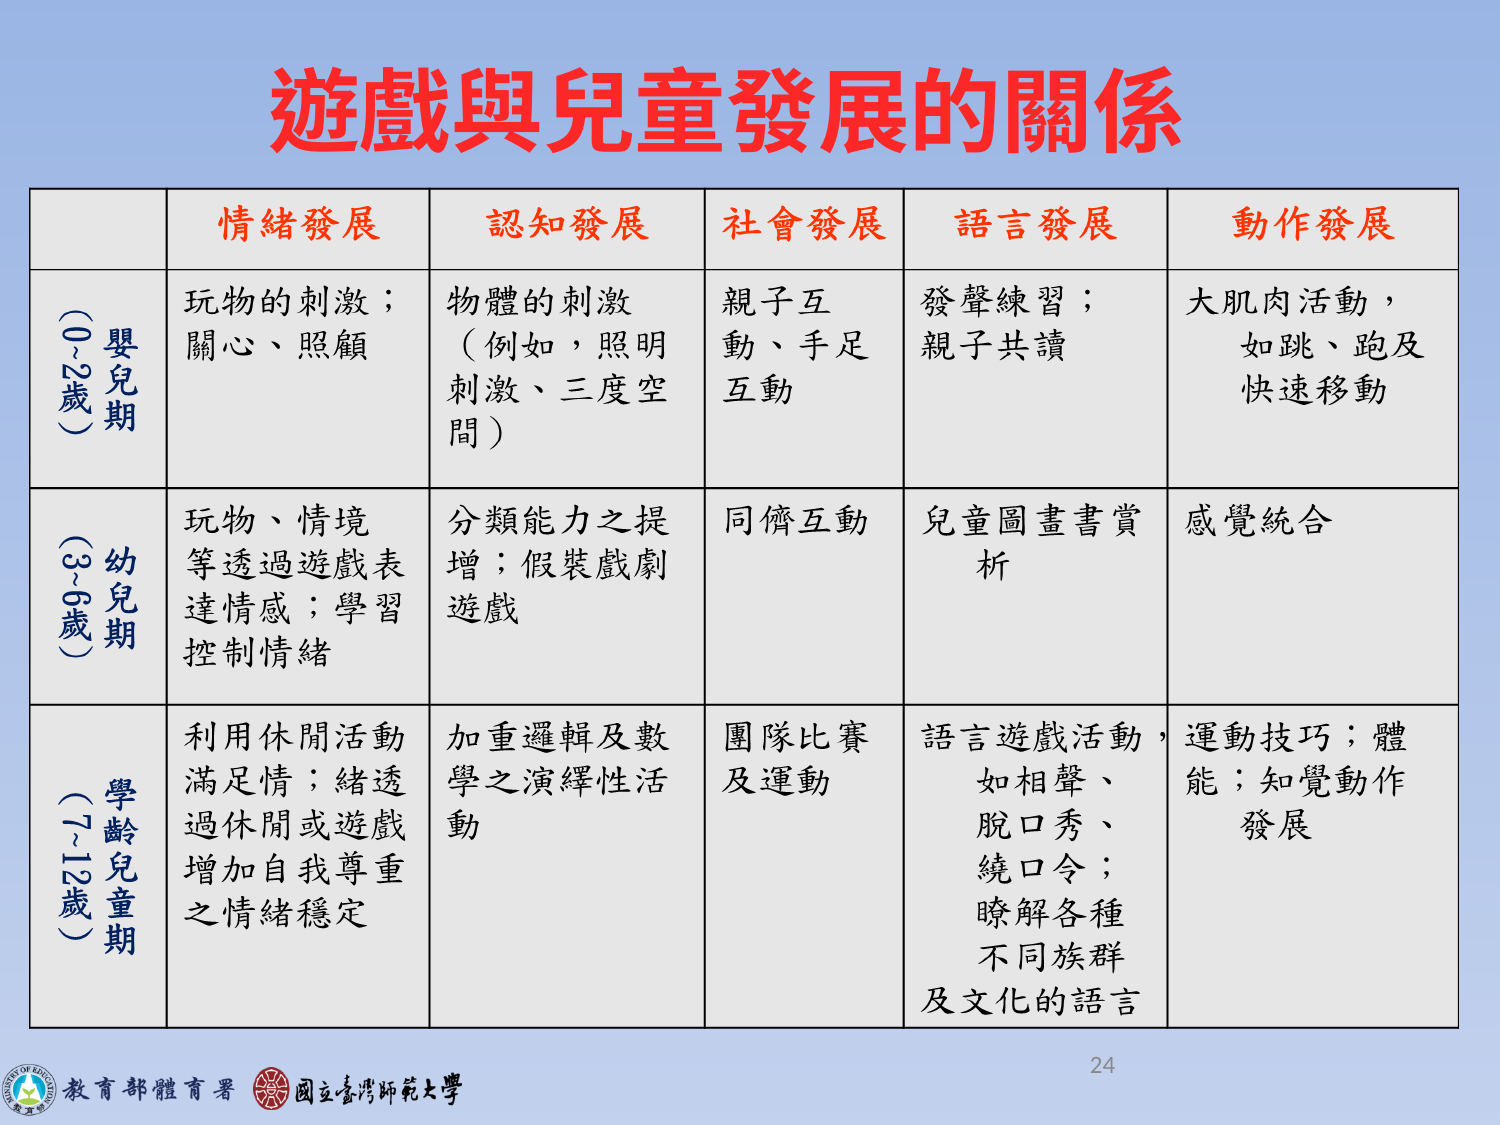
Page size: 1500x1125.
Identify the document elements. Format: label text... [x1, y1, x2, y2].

picture [29, 184, 1459, 1043]
title 遊戲與兒童發展的關係 [75, 45, 1426, 173]
text_box [1074, 1024, 1426, 1103]
